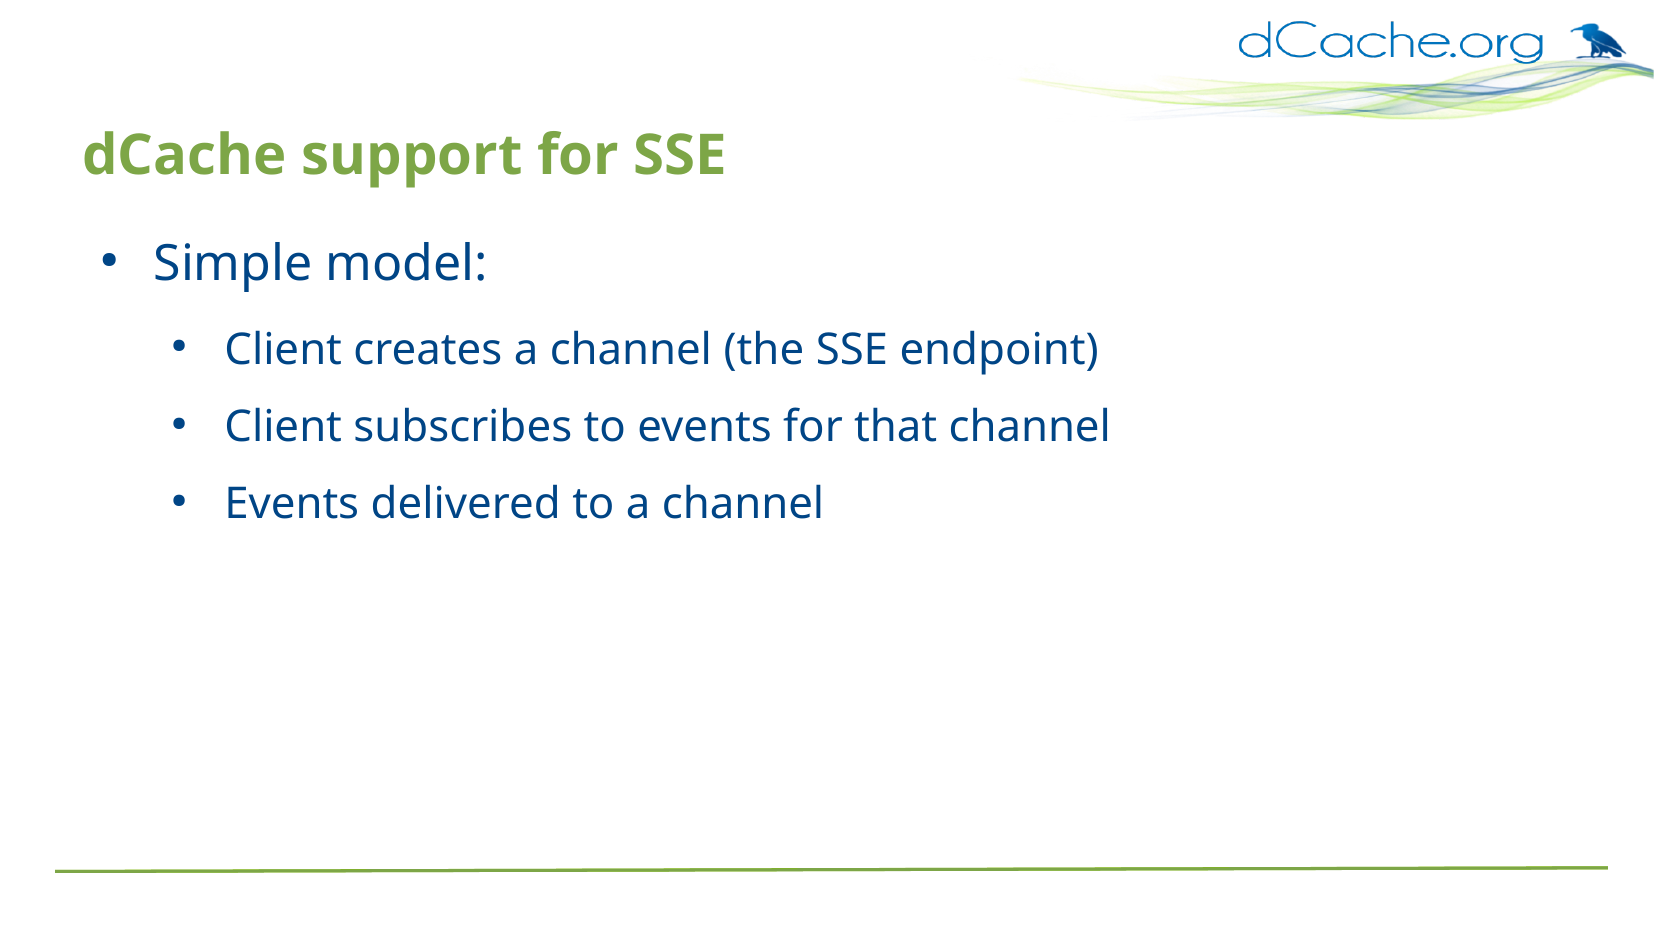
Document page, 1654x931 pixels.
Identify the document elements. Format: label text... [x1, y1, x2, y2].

picture [956, 12, 1654, 127]
list Simple model: Client creates a channel (the SSE endpoint) Client subscribes to events for that channel Events delivered to a channel [82, 227, 1571, 767]
title dCache support for SSE [82, 116, 1605, 189]
